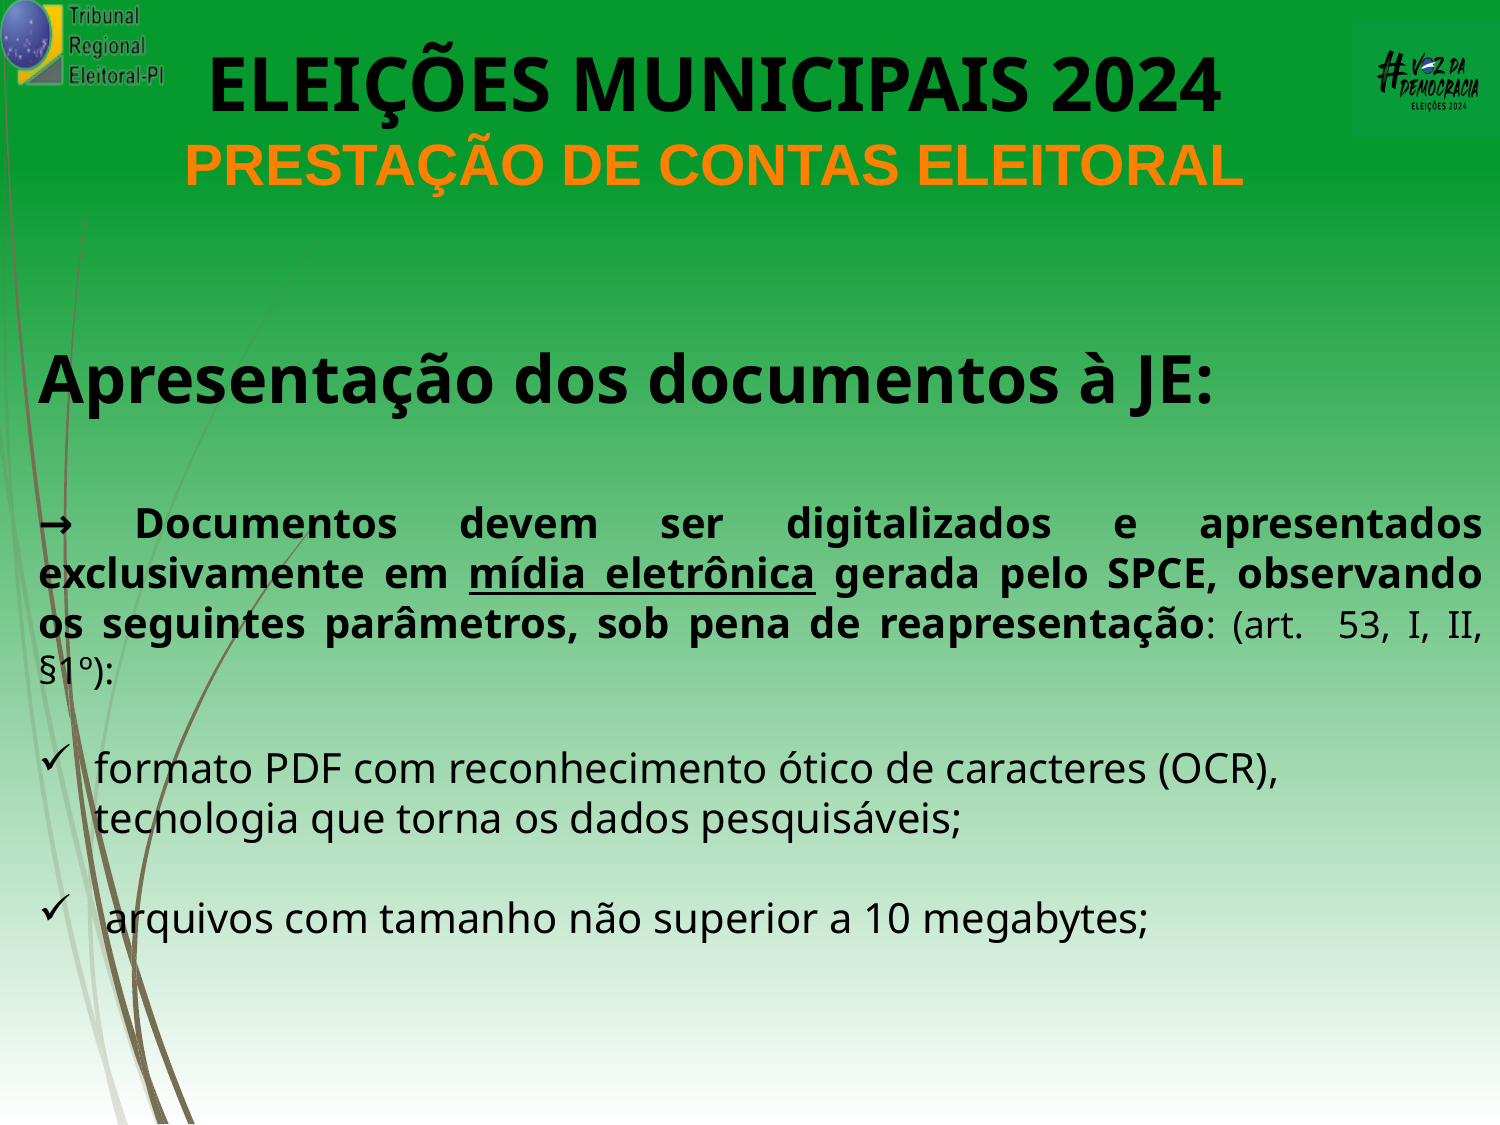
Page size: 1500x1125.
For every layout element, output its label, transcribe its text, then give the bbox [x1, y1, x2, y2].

picture [0, 0, 178, 94]
text_box Apresentação dos documentos à JE: → Documentos devem ser digitalizados e apresentados exclusivamente em mídia eletrônica gerada pelo SPCE, observando os seguintes parâmetros, sob pena de reapresentação: (art. 53, I, II, §1º): formato PDF com reconhecimento ótico de caracteres (OCR), tecnologia que torna os dados pesquisáveis; arquivos com tamanho não superior a 10 megabytes; [23, 249, 1498, 1099]
picture [1352, 18, 1500, 138]
text_box ELEIÇÕES MUNICIPAIS 2024 PRESTAÇÃO DE CONTAS ELEITORAL [0, 0, 1477, 214]
